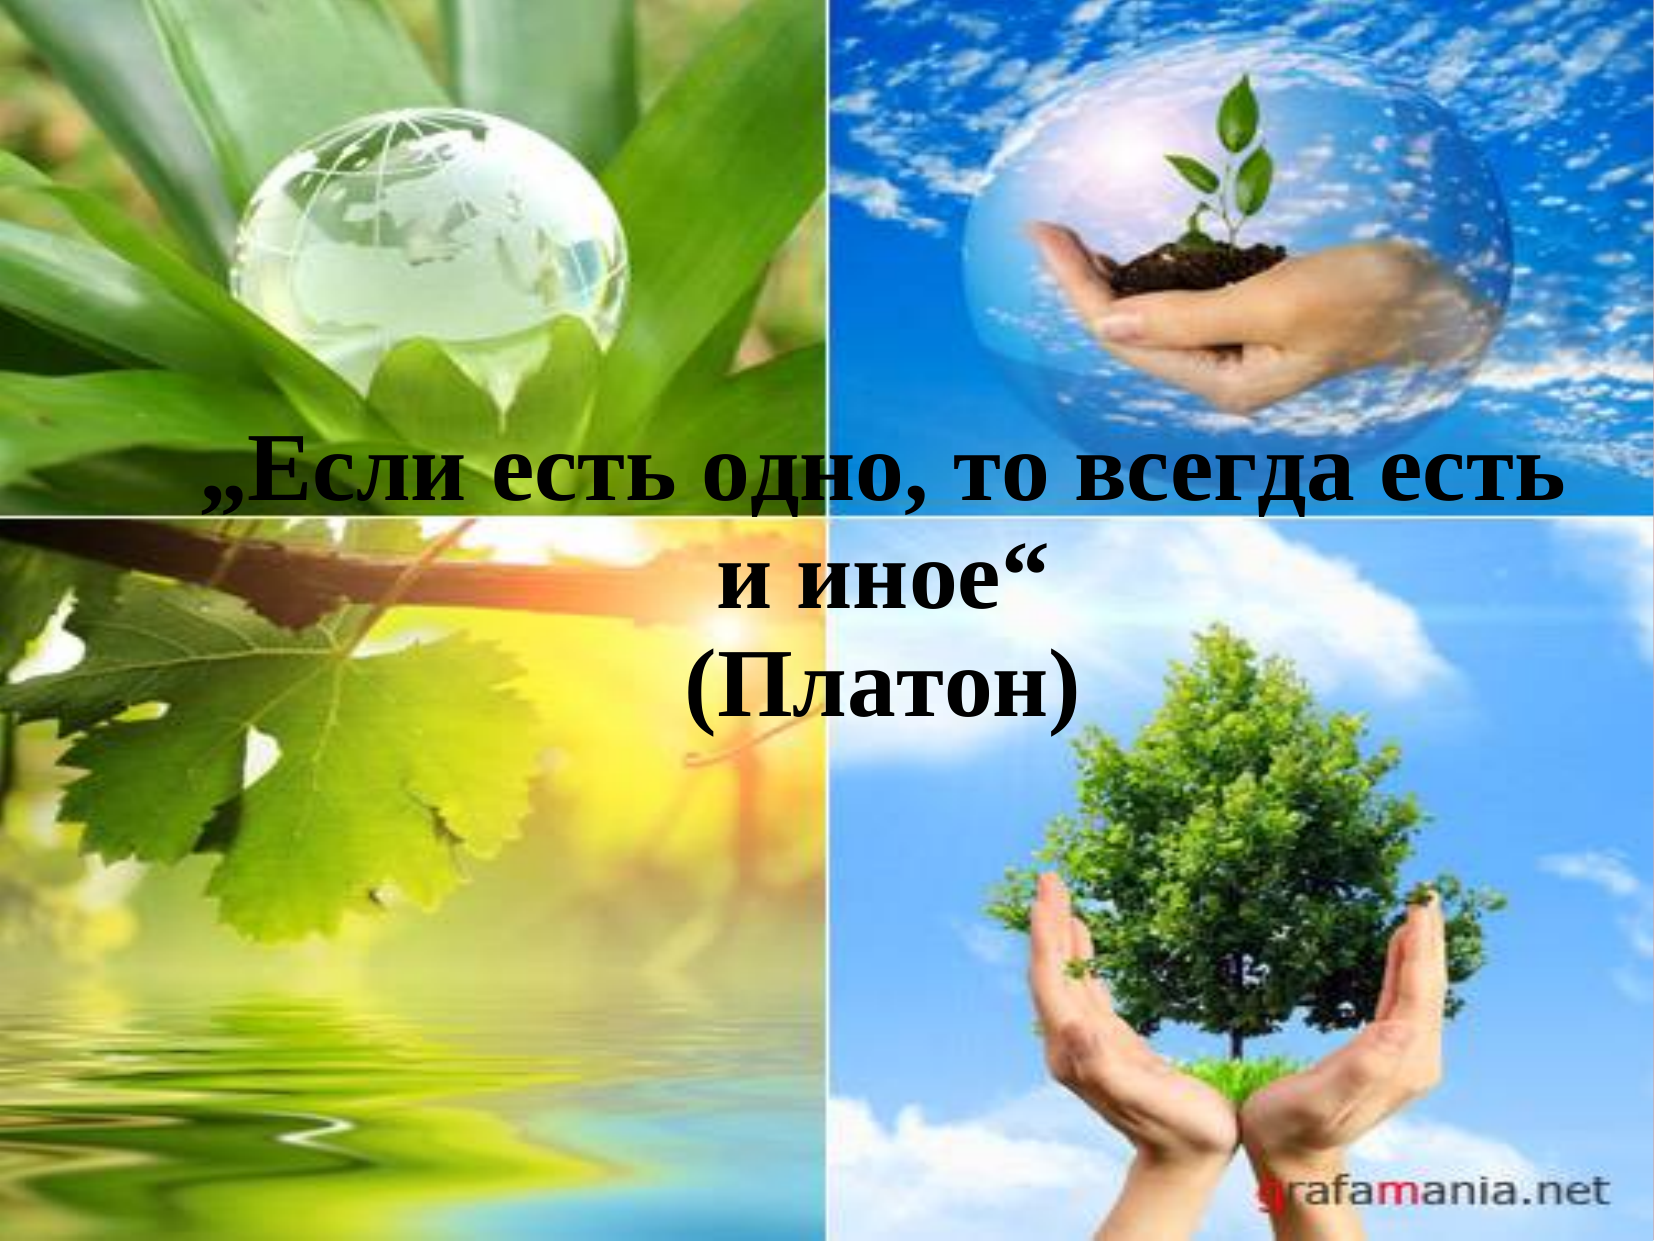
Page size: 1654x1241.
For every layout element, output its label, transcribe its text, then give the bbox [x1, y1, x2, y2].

picture [0, 0, 1654, 1241]
title „Если есть одно, то всегда есть и иное“ (Платон) [177, 413, 1590, 738]
